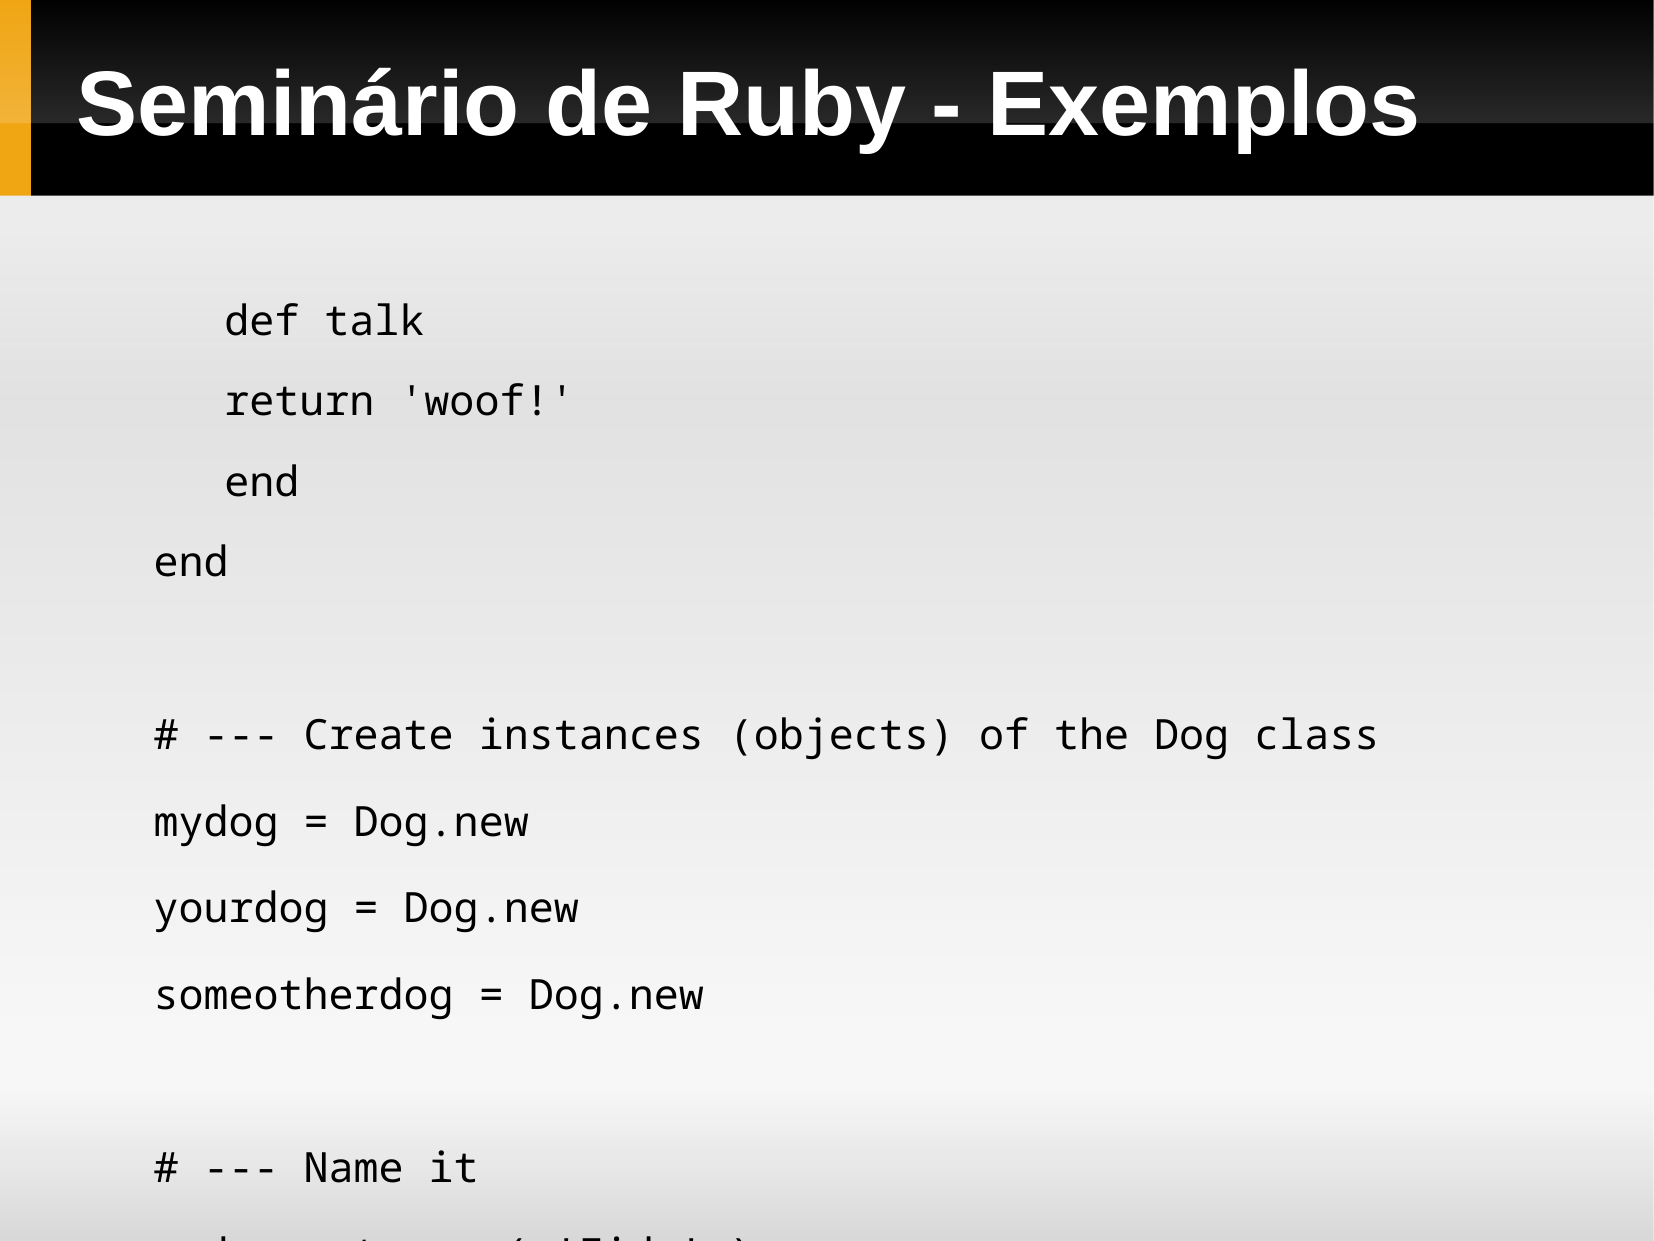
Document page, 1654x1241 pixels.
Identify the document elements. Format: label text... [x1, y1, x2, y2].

picture [0, 0, 1654, 1241]
title Seminário de Ruby - Exemplos [76, 7, 1565, 200]
list def talk return 'woof!' end end # --- Create instances (objects) of the Dog class mydog = Dog.new yourdog = Dog.new someotherdog = Dog.new # --- Name it mydog.set_name( 'Fido' ) yourdog.set_name( 'Bonzo' ) [82, 290, 1571, 1170]
